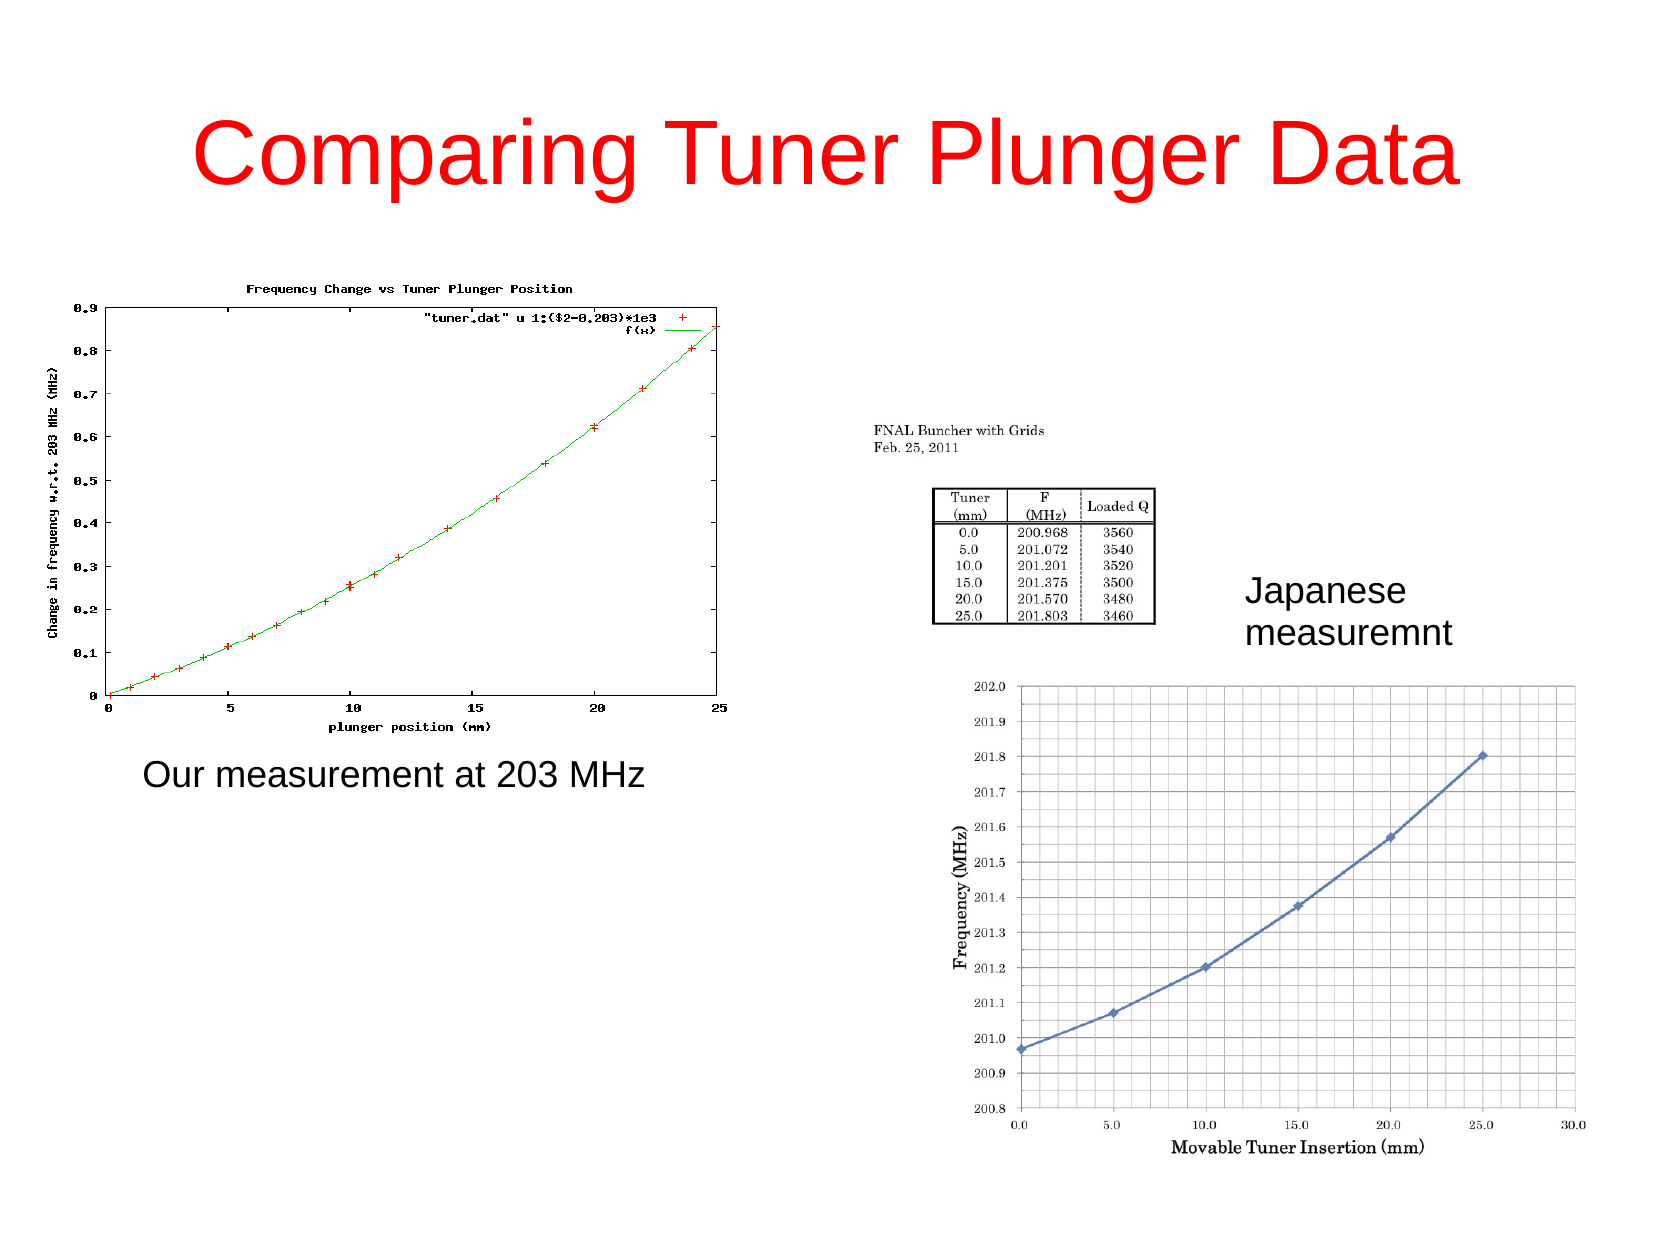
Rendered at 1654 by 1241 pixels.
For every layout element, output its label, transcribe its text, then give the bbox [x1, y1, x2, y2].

picture [26, 270, 736, 736]
text_box Our measurement at 203 MHz [127, 745, 676, 803]
text_box Japanese measuremnt [1230, 562, 1583, 662]
title Comparing Tuner Plunger Data [82, 49, 1571, 257]
picture [854, 397, 1643, 1223]
